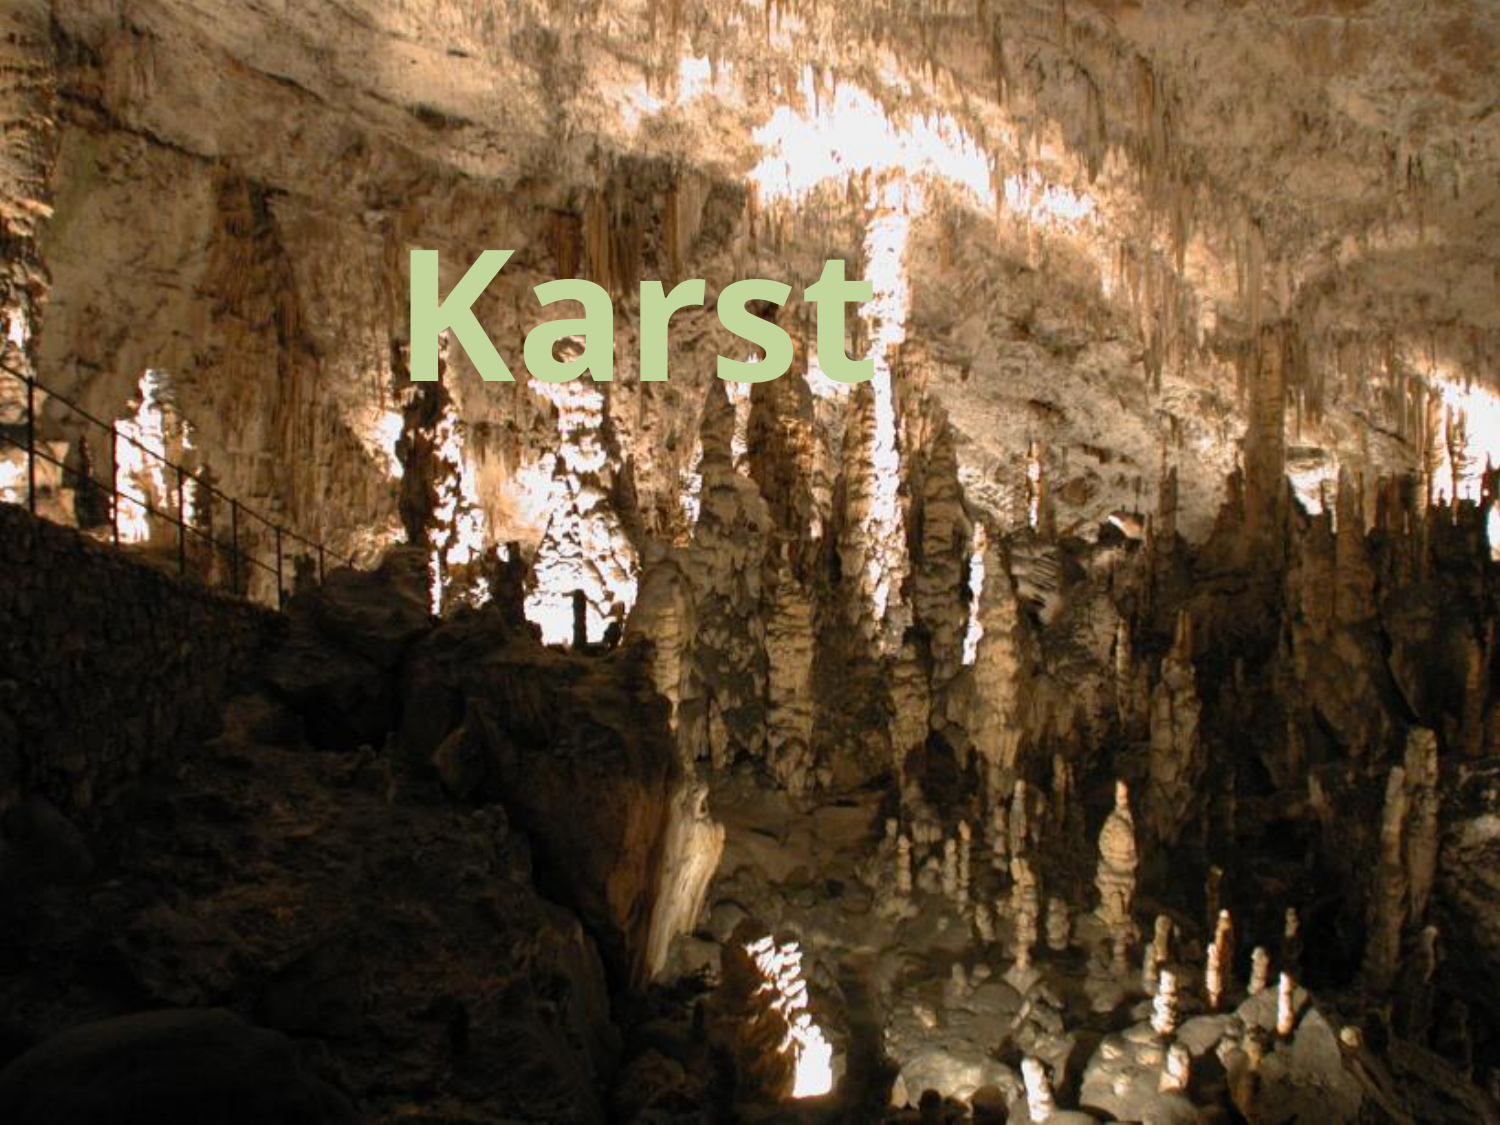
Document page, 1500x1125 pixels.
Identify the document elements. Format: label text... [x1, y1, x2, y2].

title Karst [0, 187, 1275, 429]
picture [0, 0, 1500, 1125]
